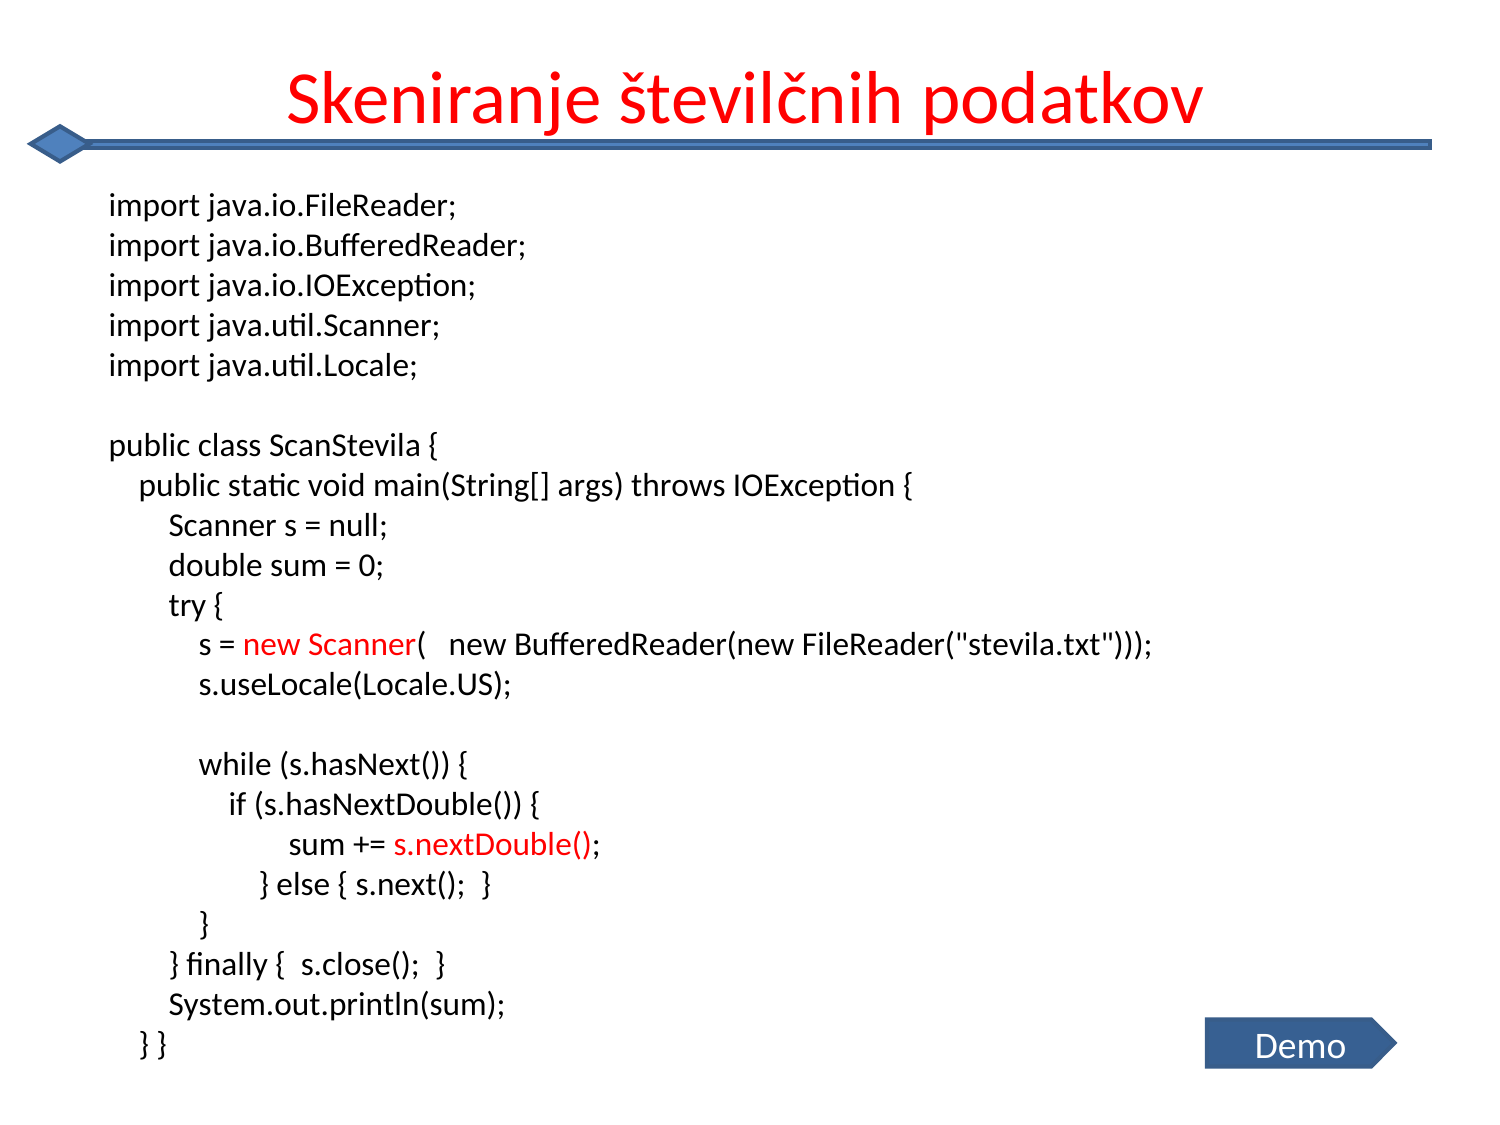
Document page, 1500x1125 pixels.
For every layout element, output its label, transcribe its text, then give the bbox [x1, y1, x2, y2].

title Skeniranje številčnih podatkov [70, 0, 1421, 188]
text_box Demo [1206, 1019, 1395, 1067]
text_box import java.io.FileReader; import java.io.BufferedReader; import java.io.IOException; import java.util.Scanner; import java.util.Locale; public class ScanStevila { public static void main(String[] args) throws IOException { Scanner s = null; double sum = 0; try { s = new Scanner( new BufferedReader(new FileReader("stevila.txt"))); s.useLocale(Locale.US); while (s.hasNext()) { if (s.hasNextDouble()) { sum += s.nextDouble(); } else { s.next(); } } } finally { s.close(); } System.out.println(sum); } } [93, 175, 1418, 1110]
